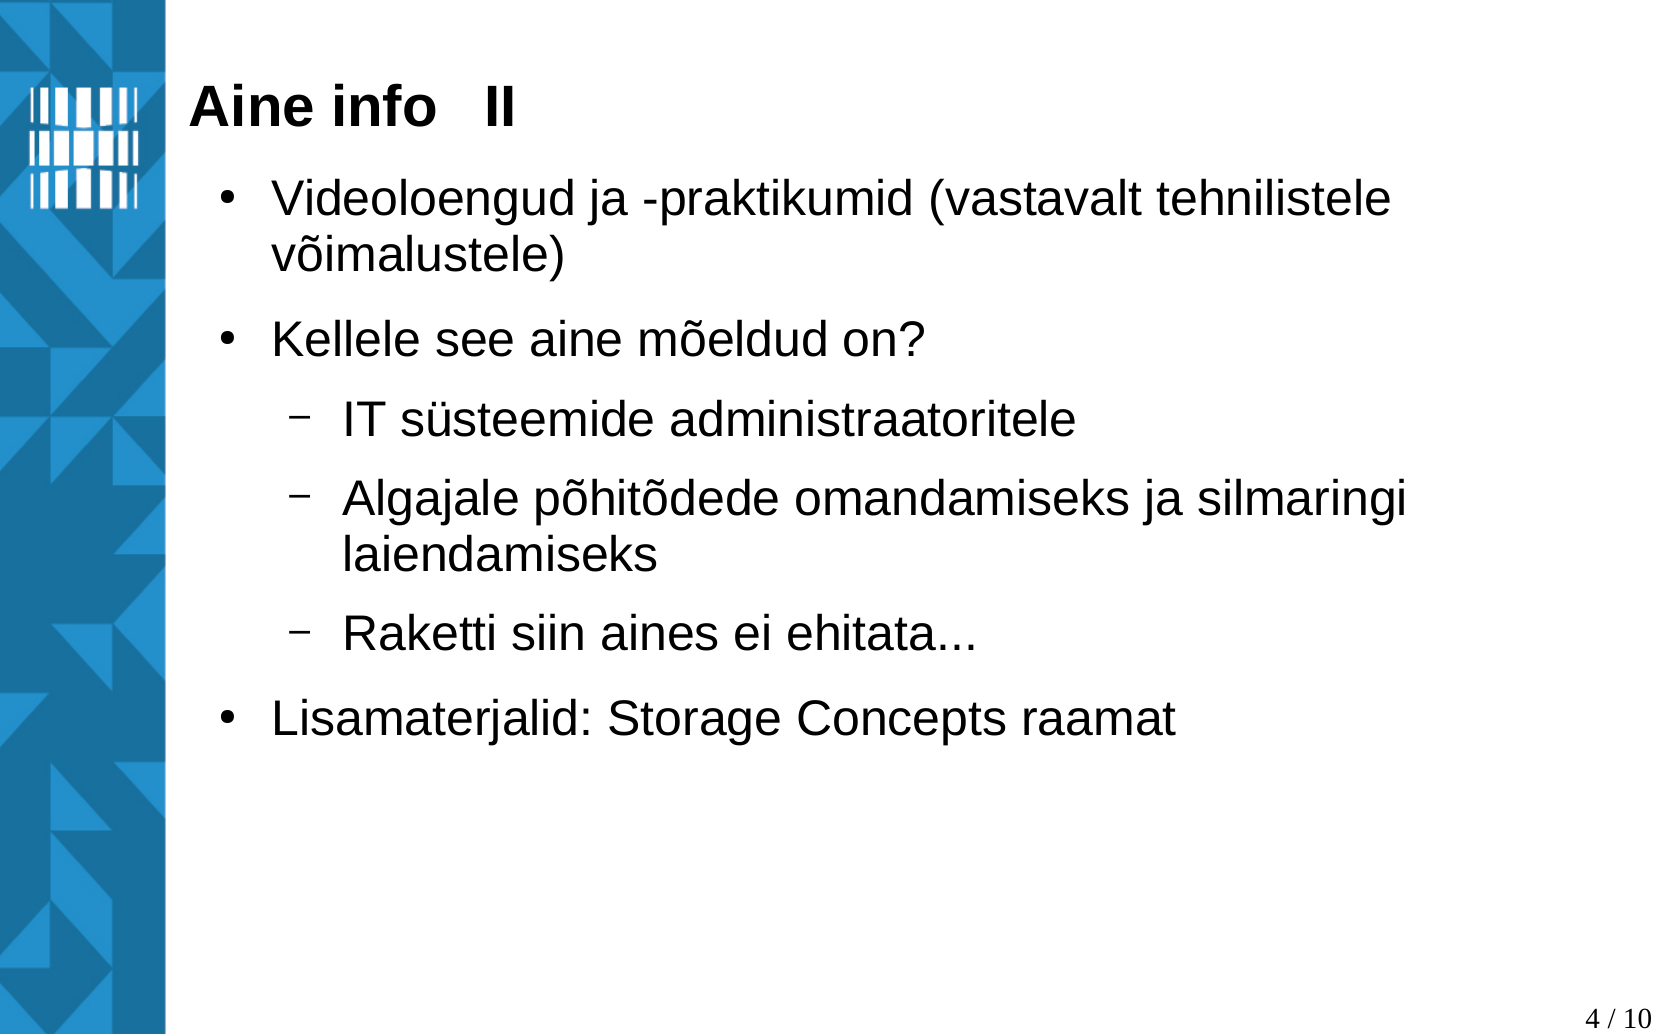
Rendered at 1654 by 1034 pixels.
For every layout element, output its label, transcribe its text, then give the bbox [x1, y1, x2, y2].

title Aine info II [188, 41, 1536, 171]
list Videoloengud ja -praktikumid (vastavalt tehnilistele võimalustele) Kellele see aine mõeldud on? IT süsteemide administraatoritele Algajale põhitõdede omandamiseks ja silmaringi laiendamiseks Raketti siin aines ei ehitata... Lisamaterjalid: Storage Concepts raamat [200, 170, 1571, 910]
